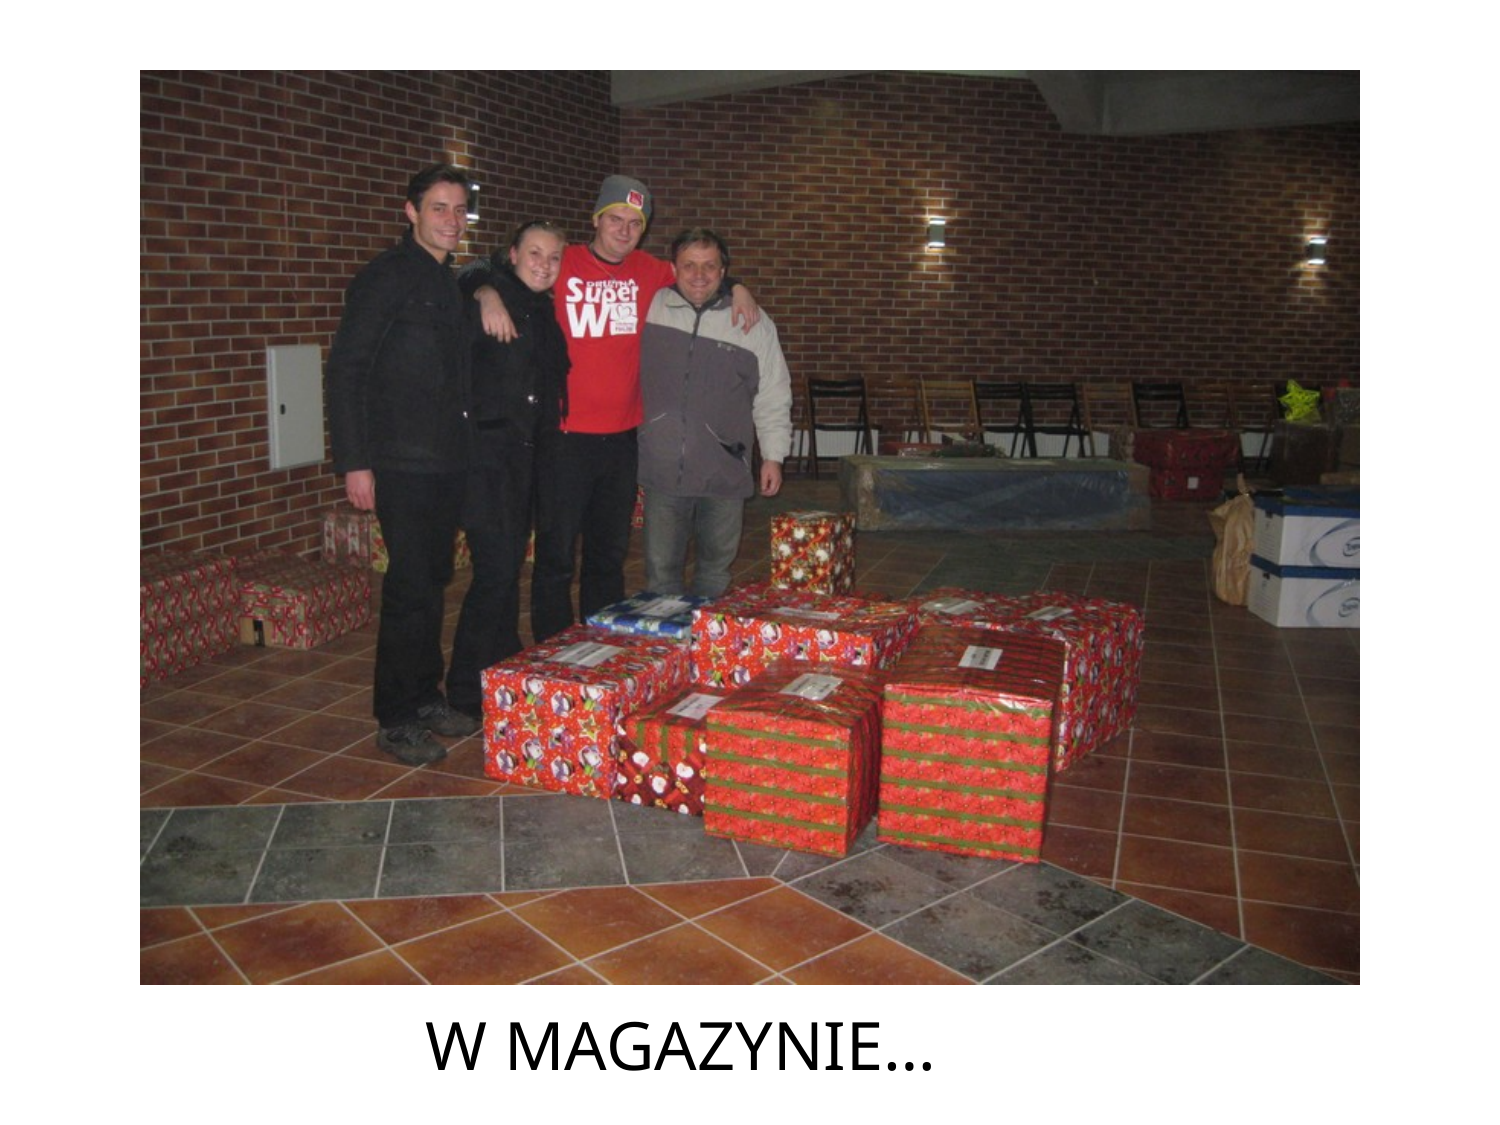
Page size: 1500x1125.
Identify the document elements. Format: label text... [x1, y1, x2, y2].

text_box W MAGAZYNIE… [410, 996, 1053, 1092]
picture [140, 70, 1360, 985]
